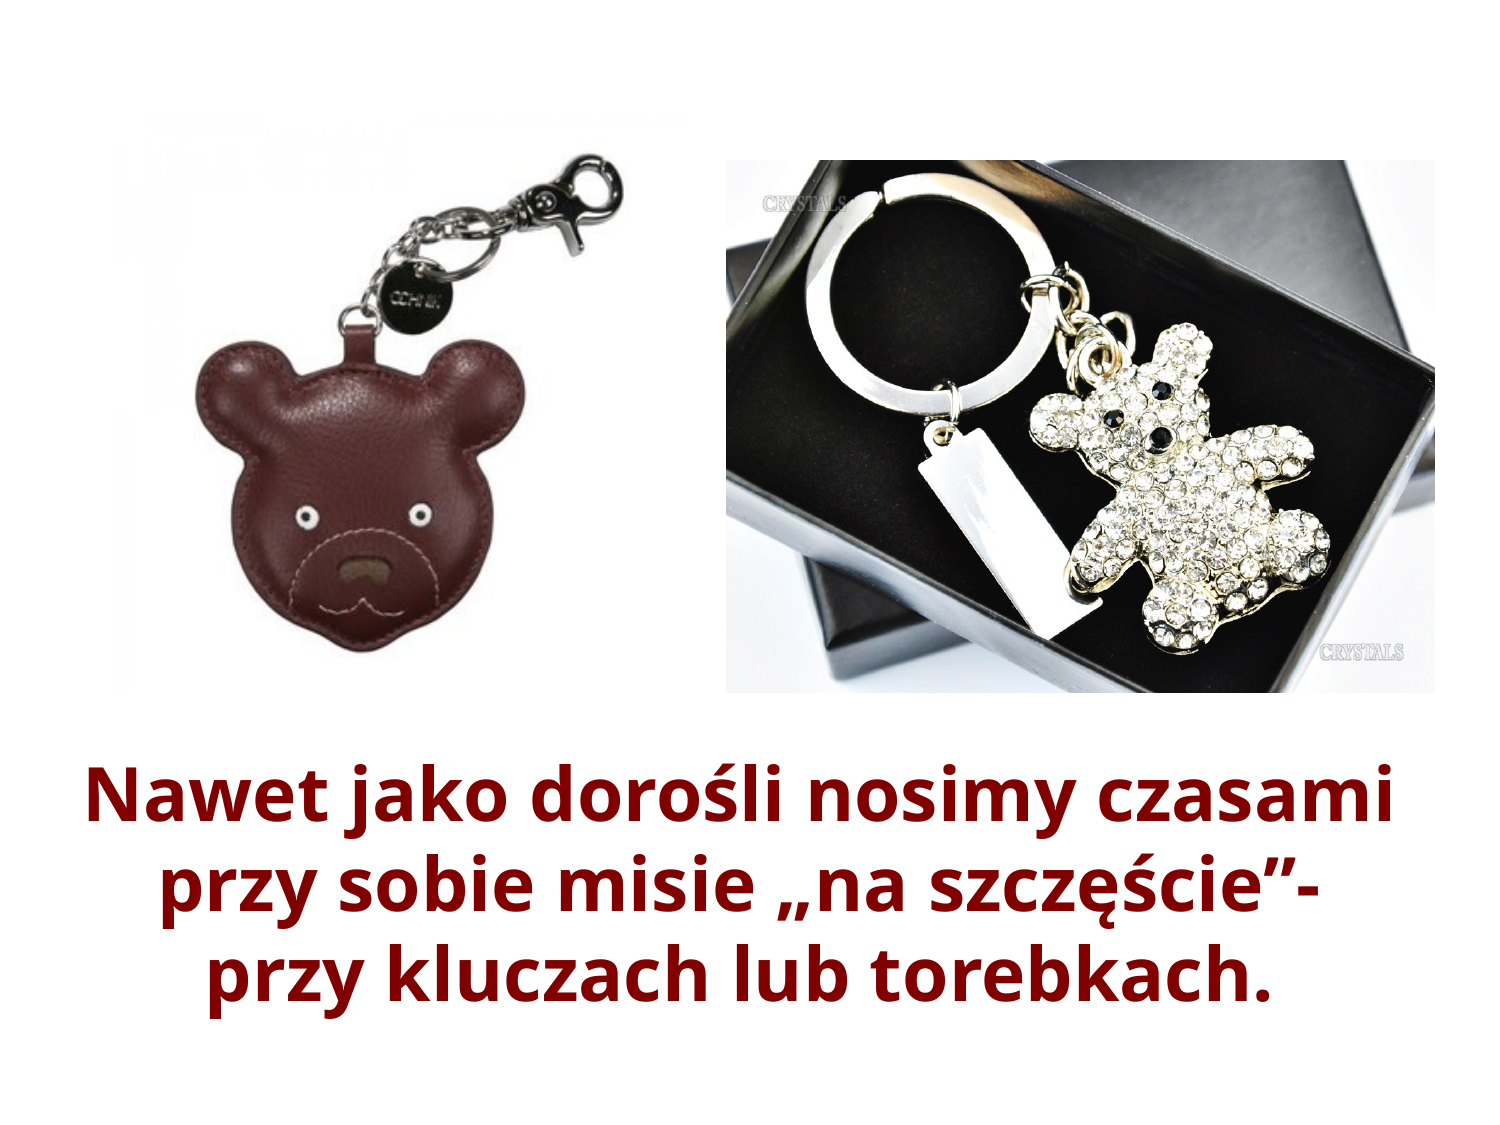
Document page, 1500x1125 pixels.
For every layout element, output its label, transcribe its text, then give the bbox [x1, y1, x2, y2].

title Nawet jako dorośli nosimy czasami przy sobie misie „na szczęście”- przy kluczach lub torebkach. [64, 704, 1415, 1059]
picture [112, 113, 692, 693]
picture [726, 160, 1435, 693]
